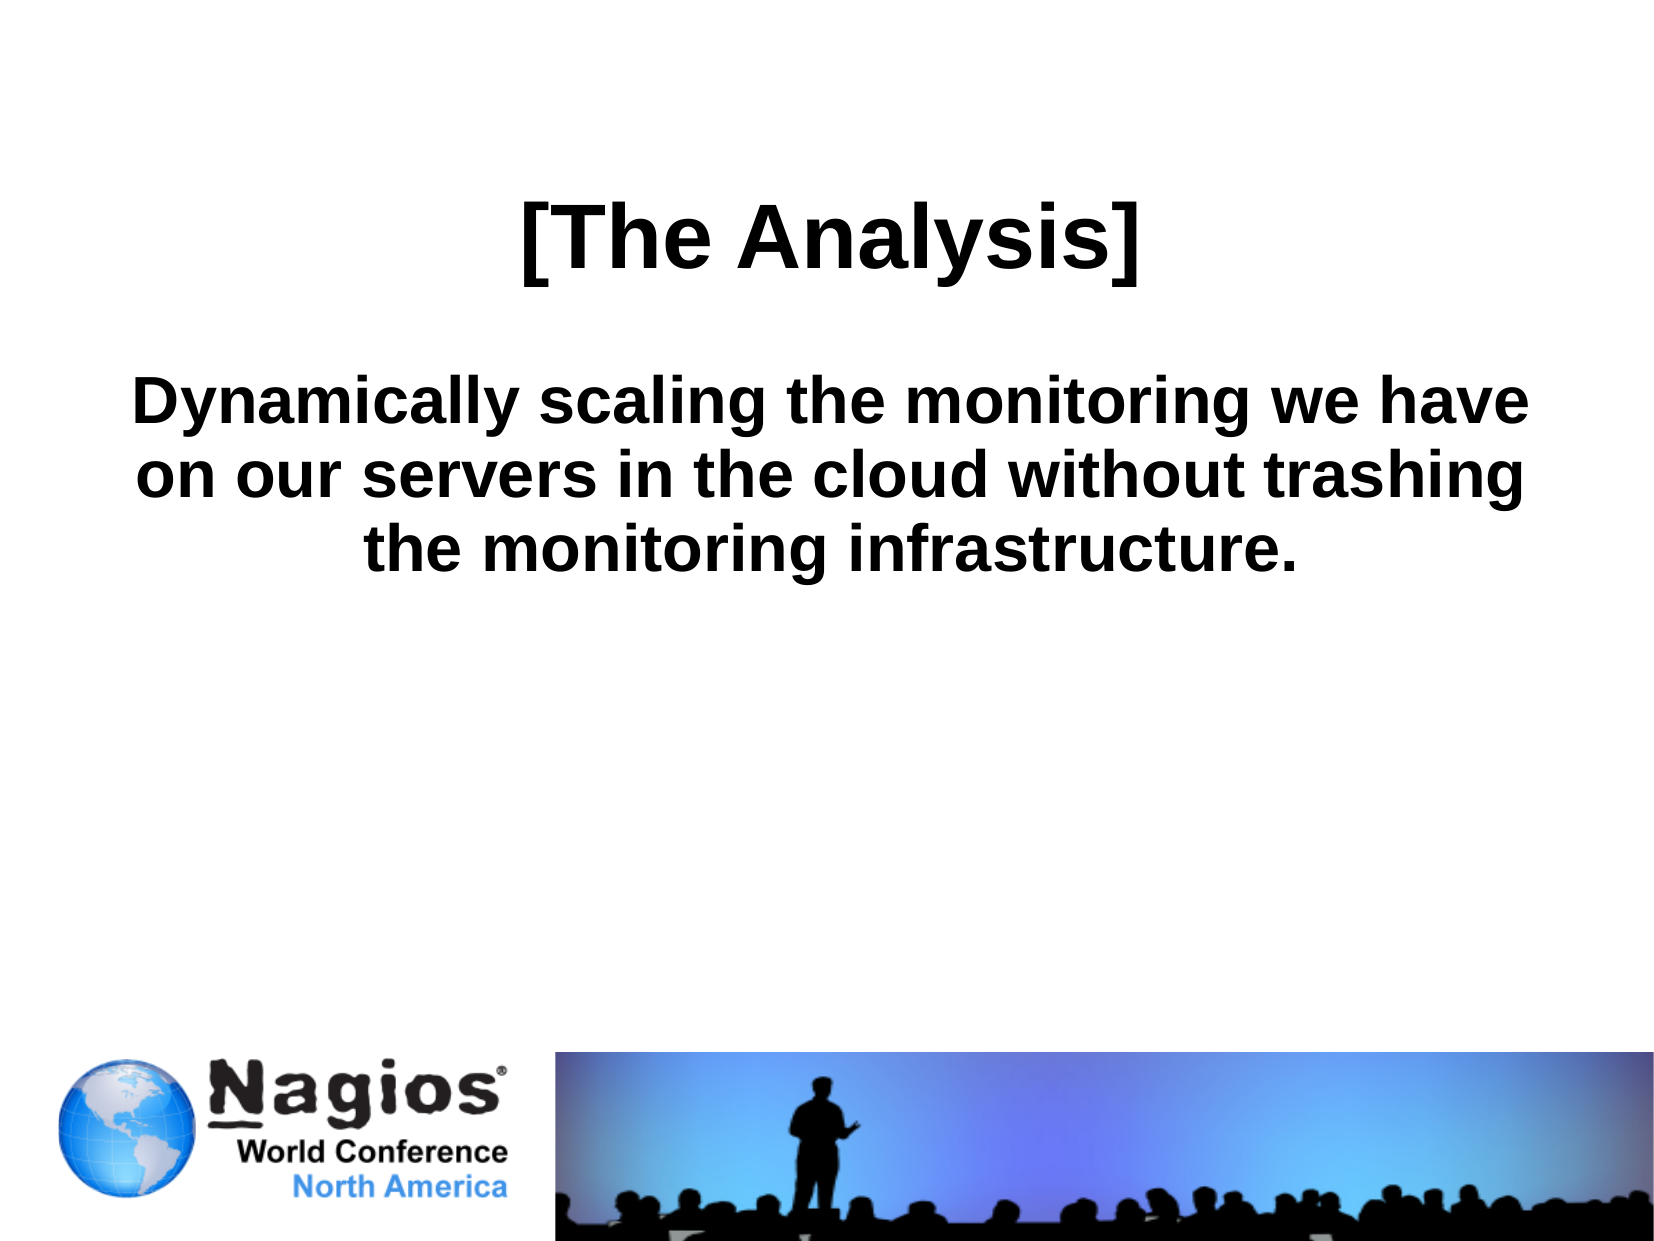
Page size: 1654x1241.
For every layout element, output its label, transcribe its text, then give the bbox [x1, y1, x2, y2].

title [The Analysis] Dynamically scaling the monitoring we have on our servers in the cloud without trashing the monitoring infrastructure. [87, 180, 1576, 587]
picture [58, 1058, 509, 1228]
picture [555, 1052, 1654, 1241]
